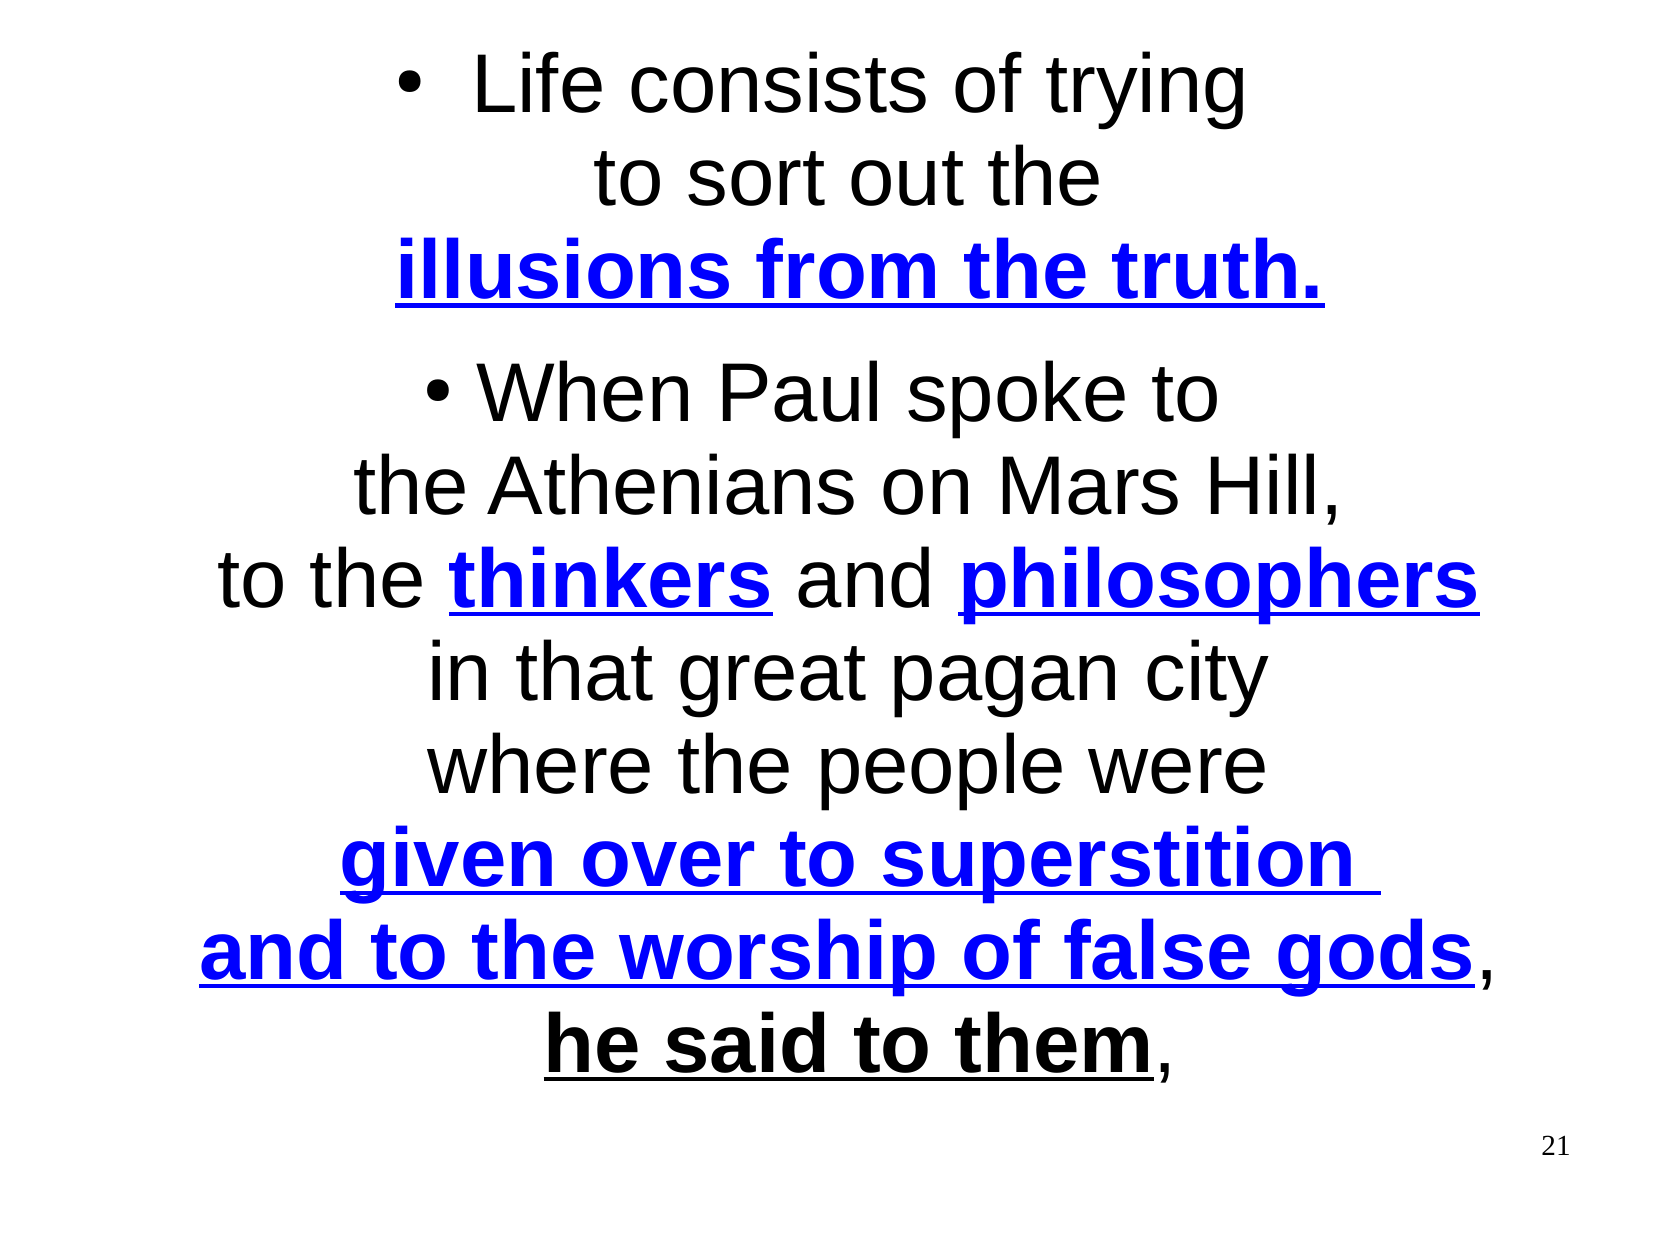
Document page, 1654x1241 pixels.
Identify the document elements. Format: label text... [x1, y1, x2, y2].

list Life consists of trying to sort out the illusions from the truth. When Paul spoke to the Athenians on Mars Hill, to the thinkers and philosophers in that great pagan city where the people were given over to superstition and to the worship of false gods, he said to them, [37, 37, 1613, 1201]
